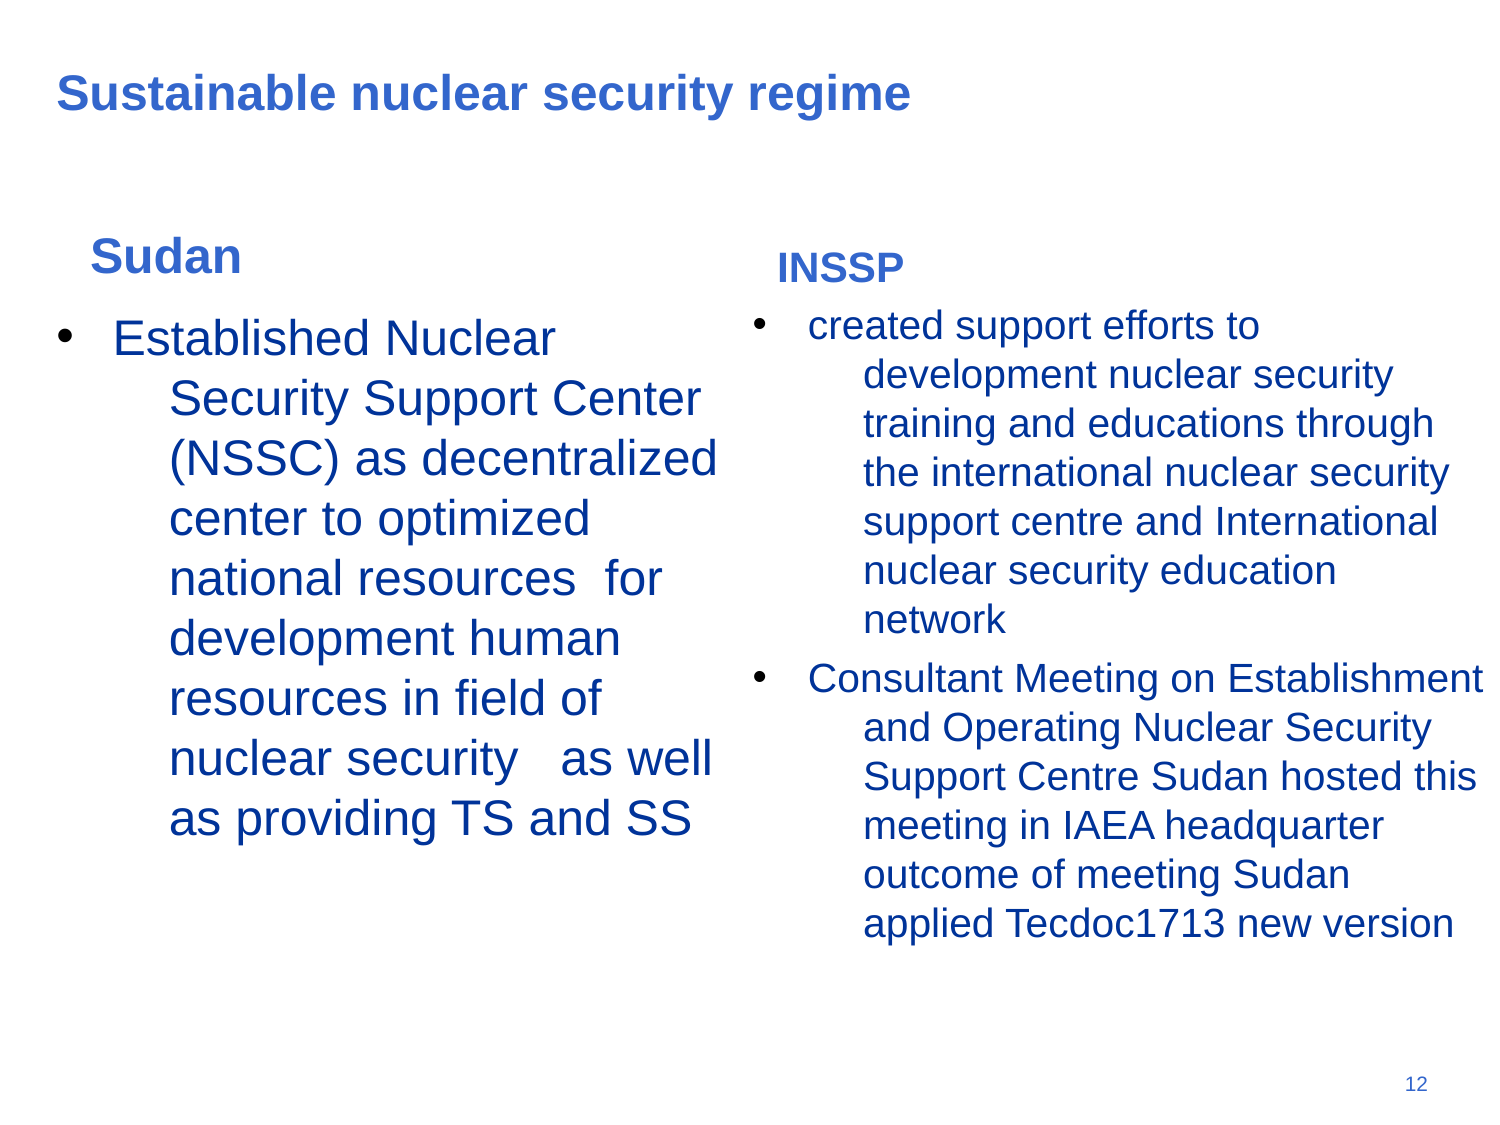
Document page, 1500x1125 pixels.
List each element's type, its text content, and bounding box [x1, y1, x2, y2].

list Sudan [75, 208, 738, 291]
list Established Nuclear Security Support Center (NSSC) as decentralized center to optimized national resources for development human resources in field of nuclear security as well as providing TS and SS [41, 298, 737, 1005]
list INSSP [761, 231, 1426, 290]
list created support efforts to development nuclear security training and educations through the international nuclear security support centre and International nuclear security education network Consultant Meeting on Establishment and Operating Nuclear Security Support Centre Sudan hosted this meeting in IAEA headquarter outcome of meeting Sudan applied Tecdoc1713 new version [737, 290, 1500, 1006]
title Sustainable nuclear security regime [41, 19, 1046, 161]
slide_number 12 [1389, 1063, 1474, 1112]
